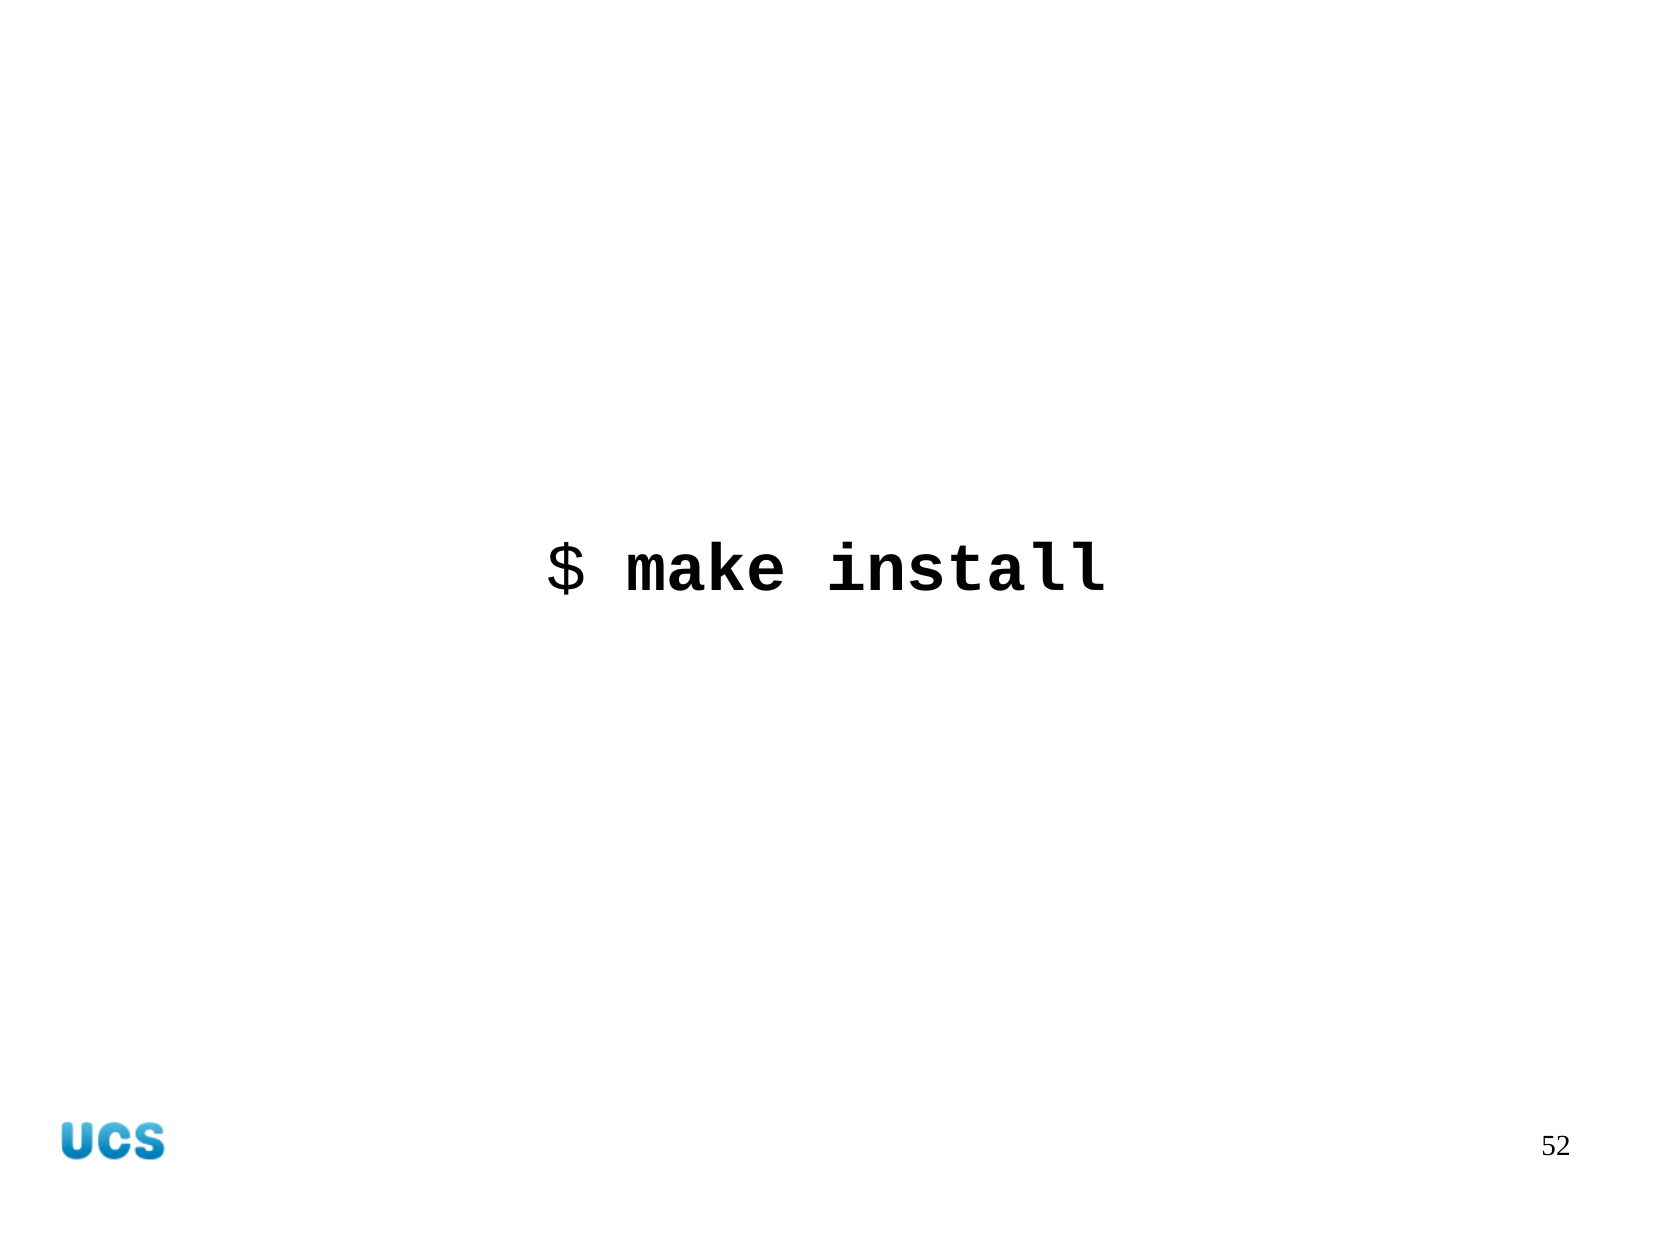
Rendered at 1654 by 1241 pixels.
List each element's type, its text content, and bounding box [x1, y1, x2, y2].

text_box $ make install [543, 531, 1110, 613]
picture [61, 1121, 165, 1161]
